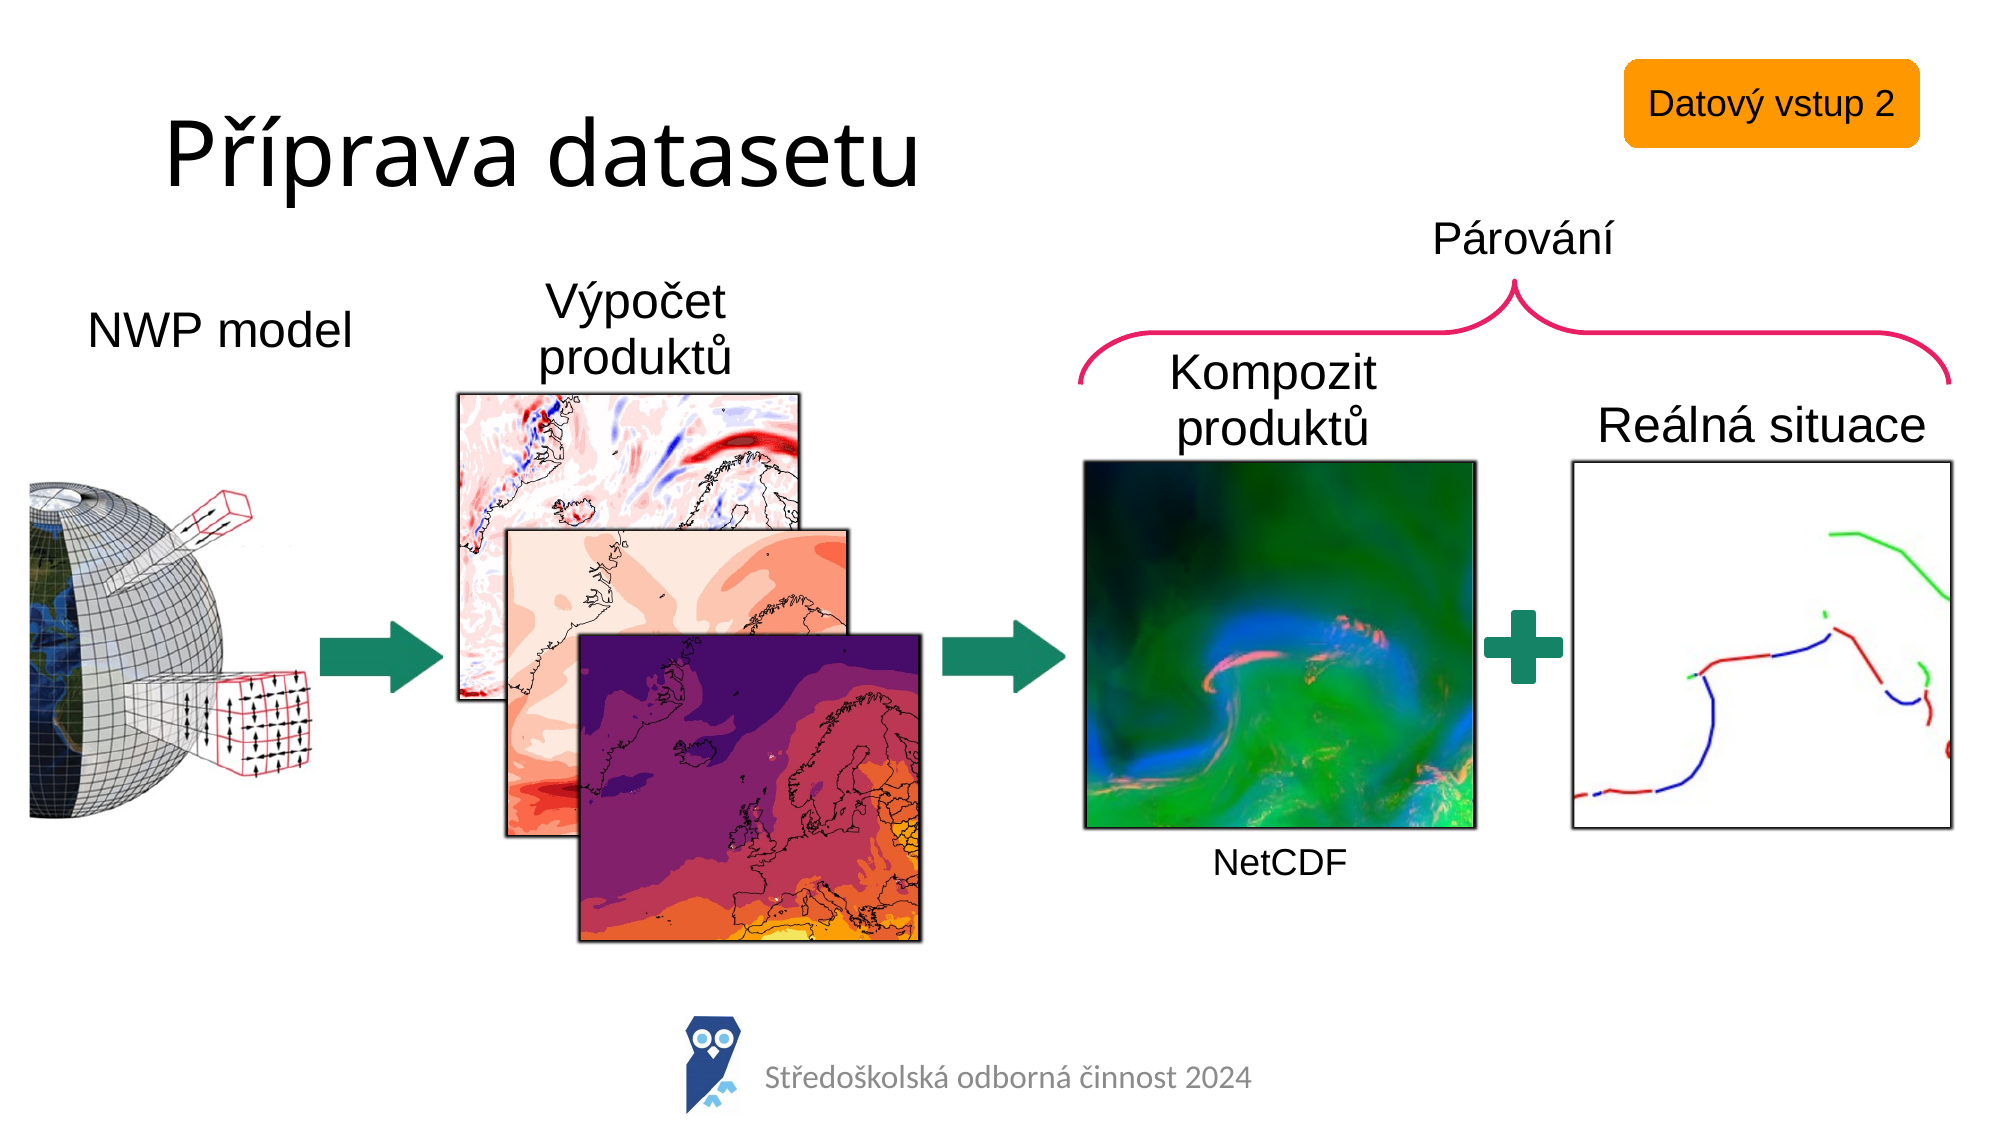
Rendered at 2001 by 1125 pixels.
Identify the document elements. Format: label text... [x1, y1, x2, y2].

text_box Reálná situace [1569, 390, 1956, 461]
text_box Výpočet produktů [442, 265, 829, 393]
footer Středoškolská odborná činnost 2024 [748, 1044, 1269, 1105]
picture [29, 473, 316, 827]
picture [1087, 463, 1474, 827]
picture [1574, 463, 1972, 827]
picture [685, 1016, 741, 1114]
text_box Kompozit produktů [1080, 336, 1467, 464]
title Příprava datasetu [147, 48, 1873, 266]
text_box Párování [1417, 205, 1654, 272]
picture [942, 619, 1066, 693]
text_box NetCDF [1087, 833, 1474, 891]
picture [319, 620, 443, 693]
text_box Datový vstup 2 [1624, 59, 1920, 148]
text_box [1487, 613, 1560, 682]
text_box NWP model [27, 295, 414, 411]
text_box Kompozit produktů [1080, 336, 1119, 371]
picture [459, 395, 919, 940]
